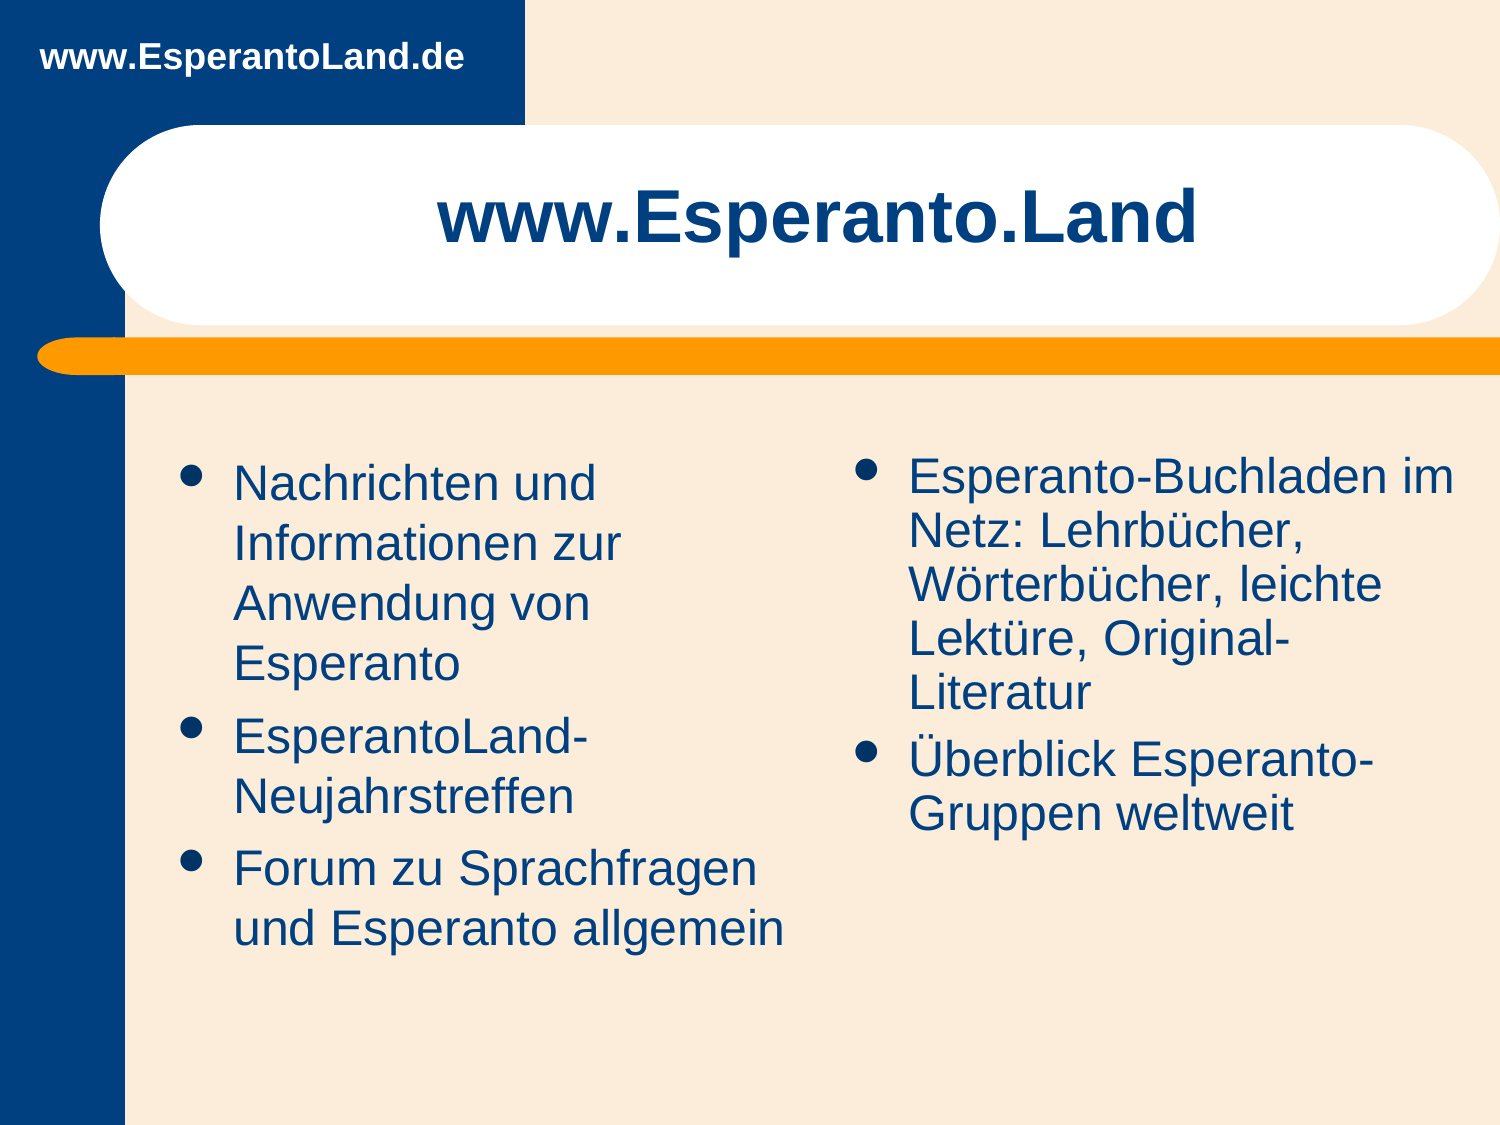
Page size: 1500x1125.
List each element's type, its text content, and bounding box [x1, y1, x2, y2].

list Esperanto-Buchladen im Netz: Lehrbücher, Wörterbücher, leichte Lektüre, Original-Literatur Überblick Esperanto-Gruppen weltweit [837, 442, 1475, 1063]
title www.Esperanto.Land [162, 124, 1475, 313]
list Nachrichten und Informationen zur Anwendung von Esperanto EsperantoLand-Neujahrstreffen Forum zu Sprachfragen und Esperanto allgemein [162, 442, 806, 1093]
